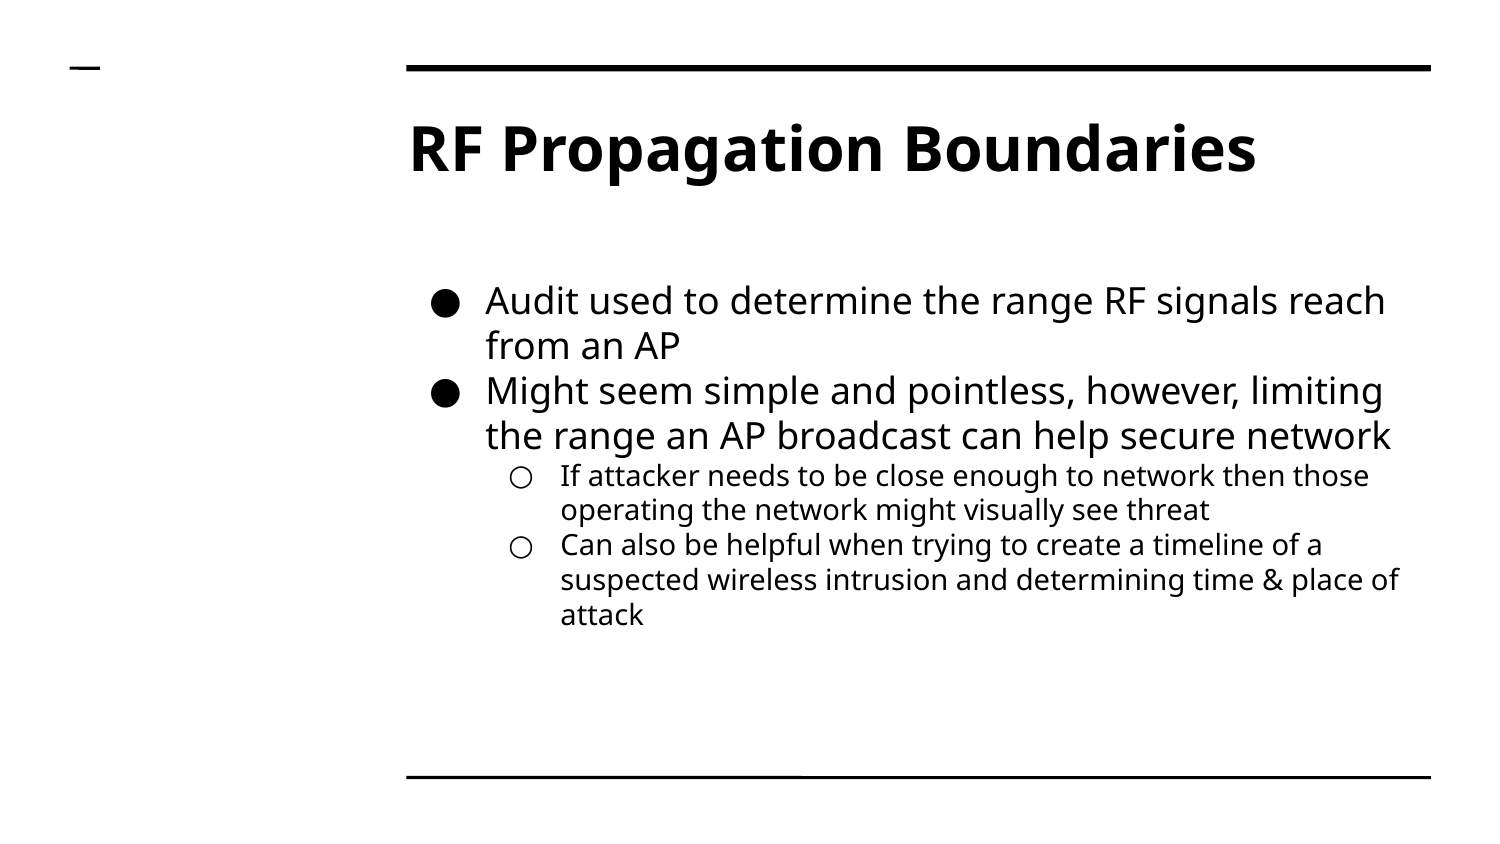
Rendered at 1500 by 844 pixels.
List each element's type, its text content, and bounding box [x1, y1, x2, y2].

title RF Propagation Boundaries [393, 94, 1431, 199]
list Audit used to determine the range RF signals reach from an AP Might seem simple and pointless, however, limiting the range an AP broadcast can help secure network If attacker needs to be close enough to network then those operating the network might visually see threat Can also be helpful when trying to create a timeline of a suspected wireless intrusion and determining time & place of attack [395, 261, 1433, 755]
